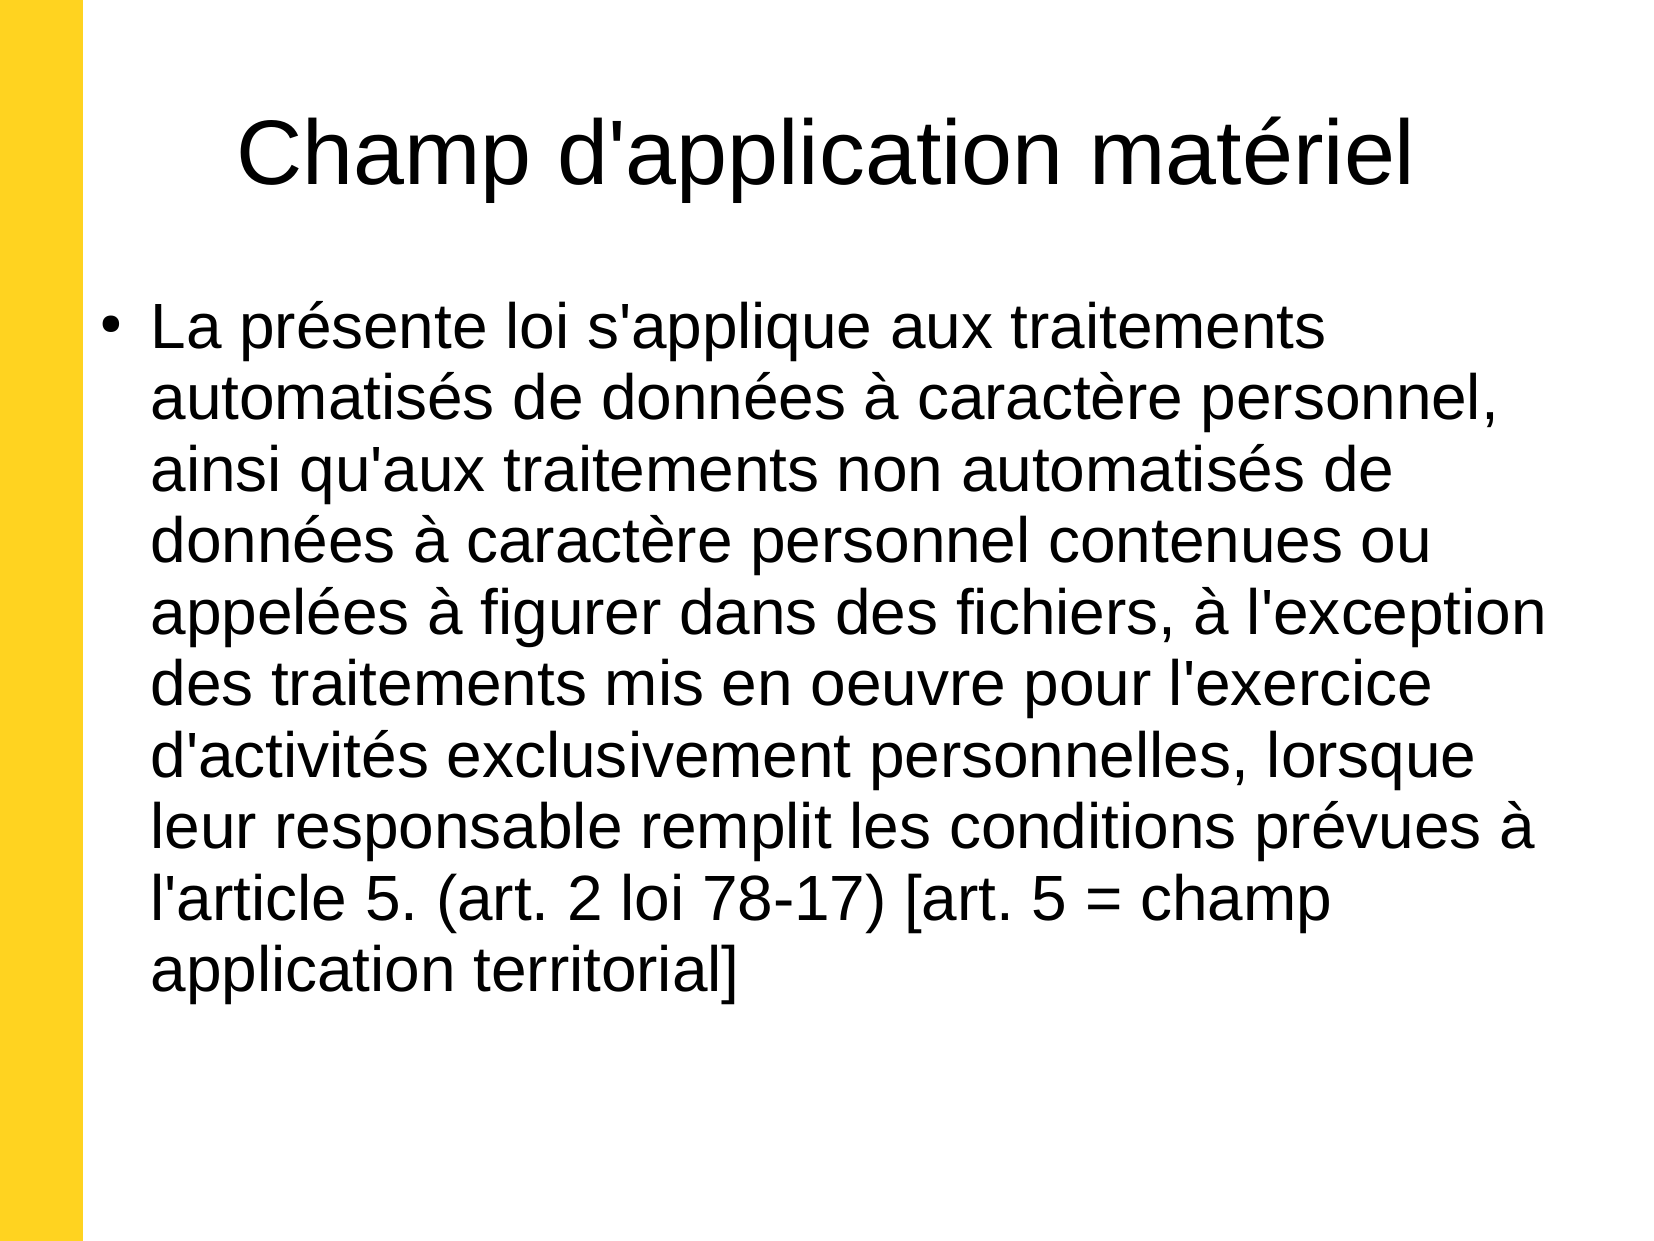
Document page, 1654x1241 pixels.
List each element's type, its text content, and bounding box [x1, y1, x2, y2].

text_box [0, 0, 83, 1241]
title Champ d'application matériel [83, 49, 1571, 257]
list La présente loi s'applique aux traitements automatisés de données à caractère personnel, ainsi qu'aux traitements non automatisés de données à caractère personnel contenues ou appelées à figurer dans des fichiers, à l'exception des traitements mis en oeuvre pour l'exercice d'activités exclusivement personnelles, lorsque leur responsable remplit les conditions prévues à l'article 5. (art. 2 loi 78-17) [art. 5 = champ application territorial] [83, 290, 1571, 1010]
